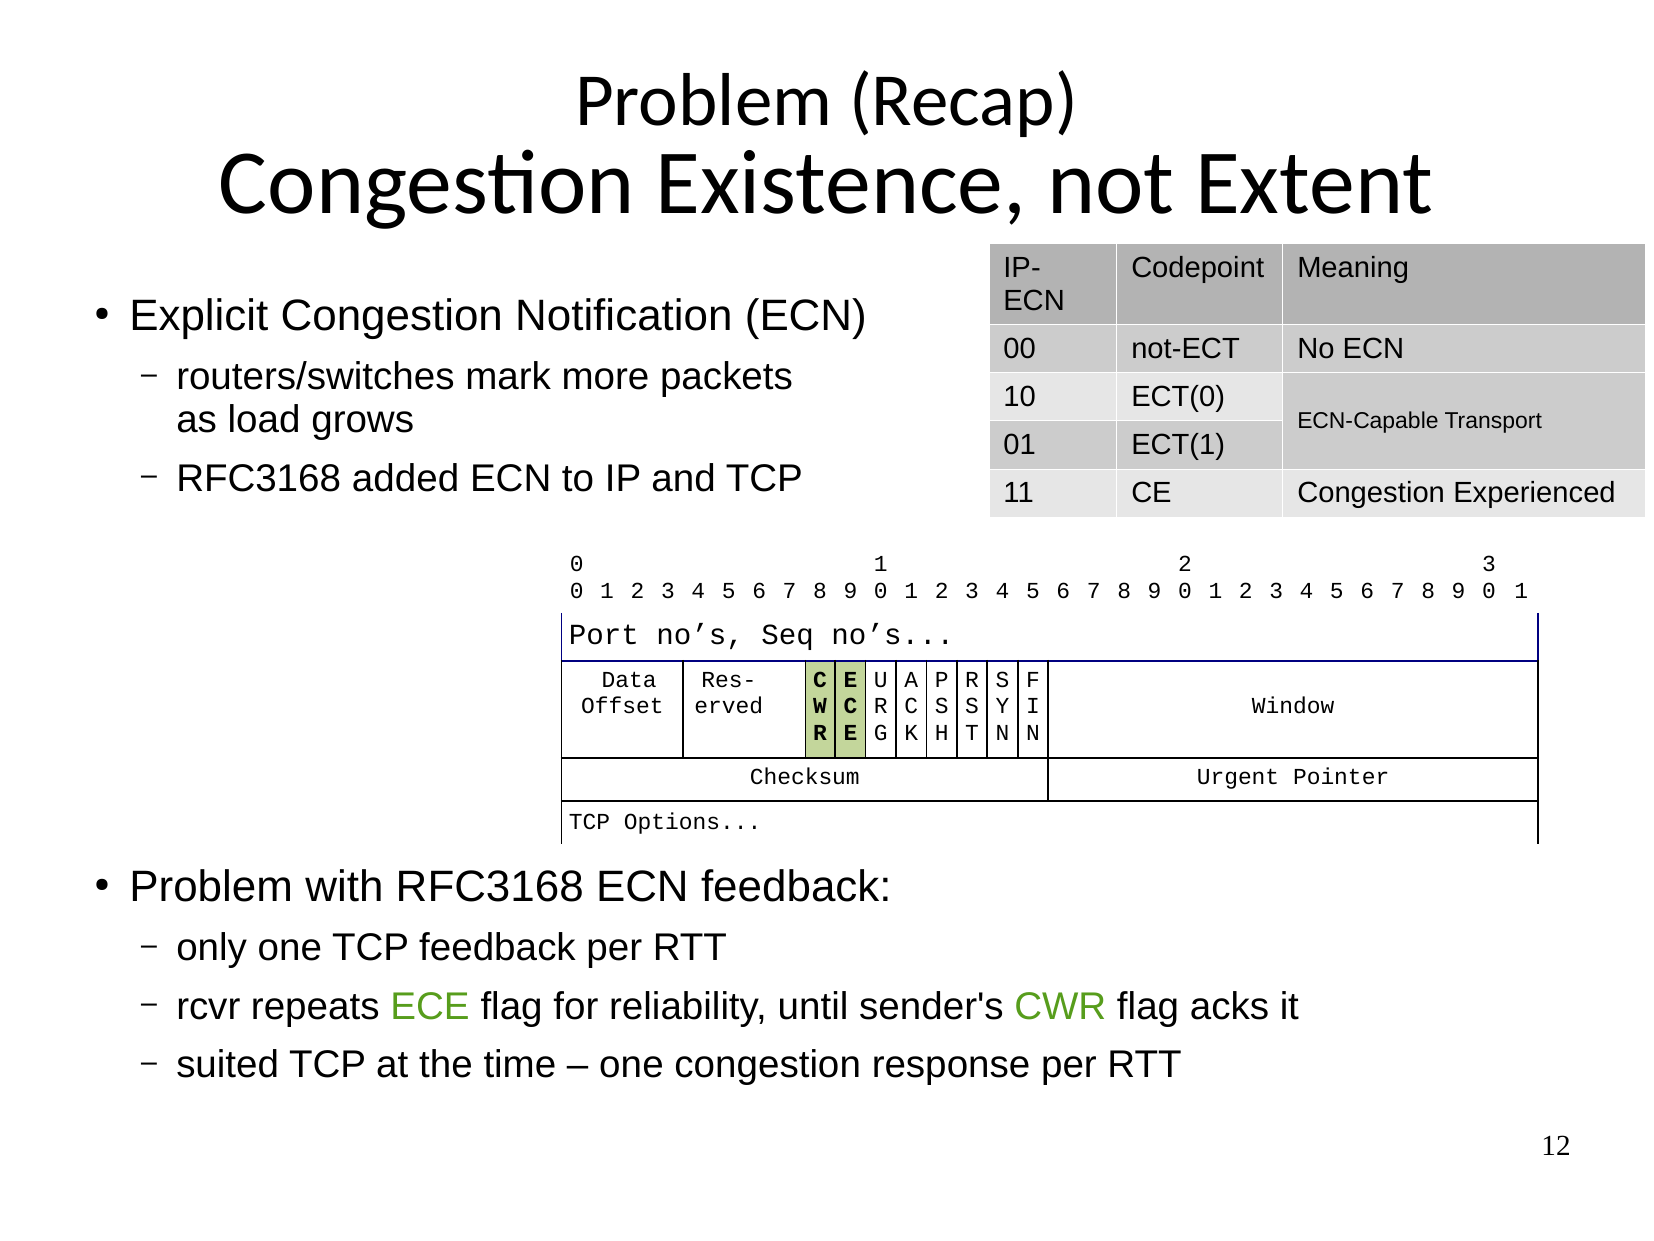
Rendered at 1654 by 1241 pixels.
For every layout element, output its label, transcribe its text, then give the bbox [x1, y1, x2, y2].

table_header 9 [835, 543, 866, 613]
table_header 00 [561, 543, 592, 613]
table_header 3 [957, 543, 987, 613]
table_cell SYN [988, 662, 1017, 757]
table_header 6 [1352, 543, 1383, 613]
table_header 2 [622, 543, 653, 613]
table_header 10 [866, 543, 896, 613]
table_cell CWR [806, 662, 834, 757]
table_header 7 [1383, 543, 1413, 613]
table_cell 11 [990, 470, 1116, 517]
title Problem (Recap) Congestion Existence, not Extent [82, 49, 1571, 257]
table_cell No ECN [1283, 325, 1645, 372]
table_cell PSH [927, 662, 956, 757]
table_cell Urgent Pointer [1049, 759, 1537, 800]
table_header 3 [1261, 543, 1291, 613]
table_cell TCP Options... [562, 802, 1537, 844]
table_cell ECE [836, 662, 865, 757]
table_header 4 [683, 543, 714, 613]
table_header 5 [1322, 543, 1352, 613]
table_header 3 [653, 543, 683, 613]
table_header 1 [1504, 543, 1538, 613]
table_header 7 [774, 543, 805, 613]
table_header 4 [987, 543, 1018, 613]
table_header Codepoint [1117, 244, 1282, 324]
table_cell not-ECT [1117, 325, 1282, 372]
table_cell [774, 662, 805, 757]
table_header 8 [805, 543, 835, 613]
table_cell 00 [990, 325, 1116, 372]
table_cell Res-erved [684, 662, 774, 757]
table_header 20 [1170, 543, 1200, 613]
table_cell CE [1117, 470, 1282, 517]
table_header 1 [896, 543, 926, 613]
table_cell ACK [897, 662, 926, 757]
table_cell 10 [990, 373, 1116, 420]
table_header 8 [1413, 543, 1443, 613]
table_header 8 [1109, 543, 1139, 613]
table_cell Data Offset [562, 662, 682, 757]
table_cell RST [958, 662, 986, 757]
list Explicit Congestion Notification (ECN) routers/switches mark more packets as load grows RFC3168 added ECN to IP and TCP Problem with RFC3168 ECN feedback: only one TCP feedback per RTT rcvr repeats ECE flag for reliability, until sender's CWR flag acks it suited TCP at the time – one congestion response per RTT [82, 290, 1571, 1087]
table_header 5 [714, 543, 744, 613]
table_cell ECT(1) [1117, 421, 1282, 469]
table_header IP-ECN [990, 244, 1116, 324]
table_header 9 [1139, 543, 1170, 613]
table_header 4 [1291, 543, 1322, 613]
table_cell FIN [1019, 662, 1047, 757]
table_cell Port no’s, Seq no’s... [562, 613, 1537, 660]
table_cell ECT(0) [1117, 373, 1282, 420]
table_header 5 [1018, 543, 1048, 613]
table_cell URG [866, 662, 895, 757]
table_header 1 [1200, 543, 1231, 613]
table_header 6 [744, 543, 774, 613]
table_header Meaning [1283, 244, 1645, 324]
table_header 6 [1048, 543, 1078, 613]
table_header 2 [1231, 543, 1261, 613]
table_header 7 [1078, 543, 1109, 613]
table_header 9 [1443, 543, 1474, 613]
table_cell Congestion Experienced [1283, 470, 1645, 517]
table_cell 01 [990, 421, 1116, 469]
table_header 30 [1474, 543, 1504, 613]
table_header 1 [592, 543, 622, 613]
table_cell ECN-Capable Transport [1283, 373, 1645, 469]
table_cell Checksum [562, 759, 1047, 800]
table_cell Window [1049, 662, 1537, 757]
table_header 2 [926, 543, 957, 613]
